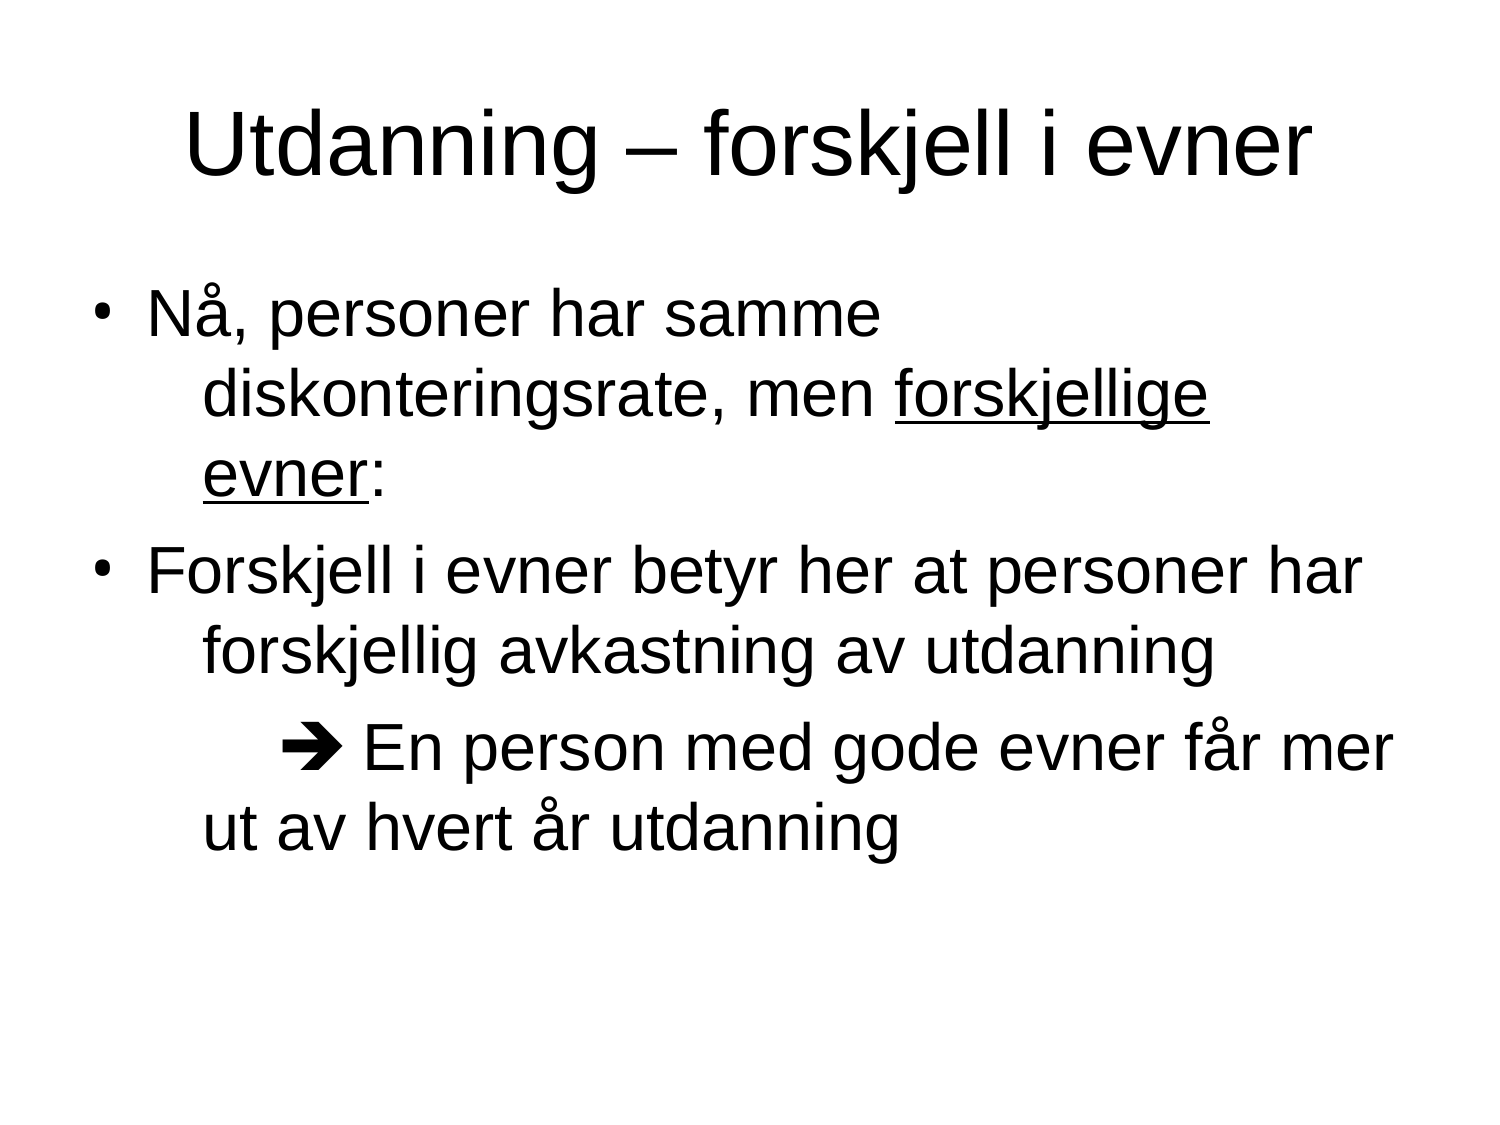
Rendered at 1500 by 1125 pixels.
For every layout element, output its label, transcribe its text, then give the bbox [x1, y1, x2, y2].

title Utdanning – forskjell i evner [75, 45, 1426, 233]
list Nå, personer har samme diskonteringsrate, men forskjellige evner: Forskjell i evner betyr her at personer har forskjellig avkastning av utdanning  En person med gode evner får mer ut av hvert år utdanning [75, 262, 1426, 1005]
